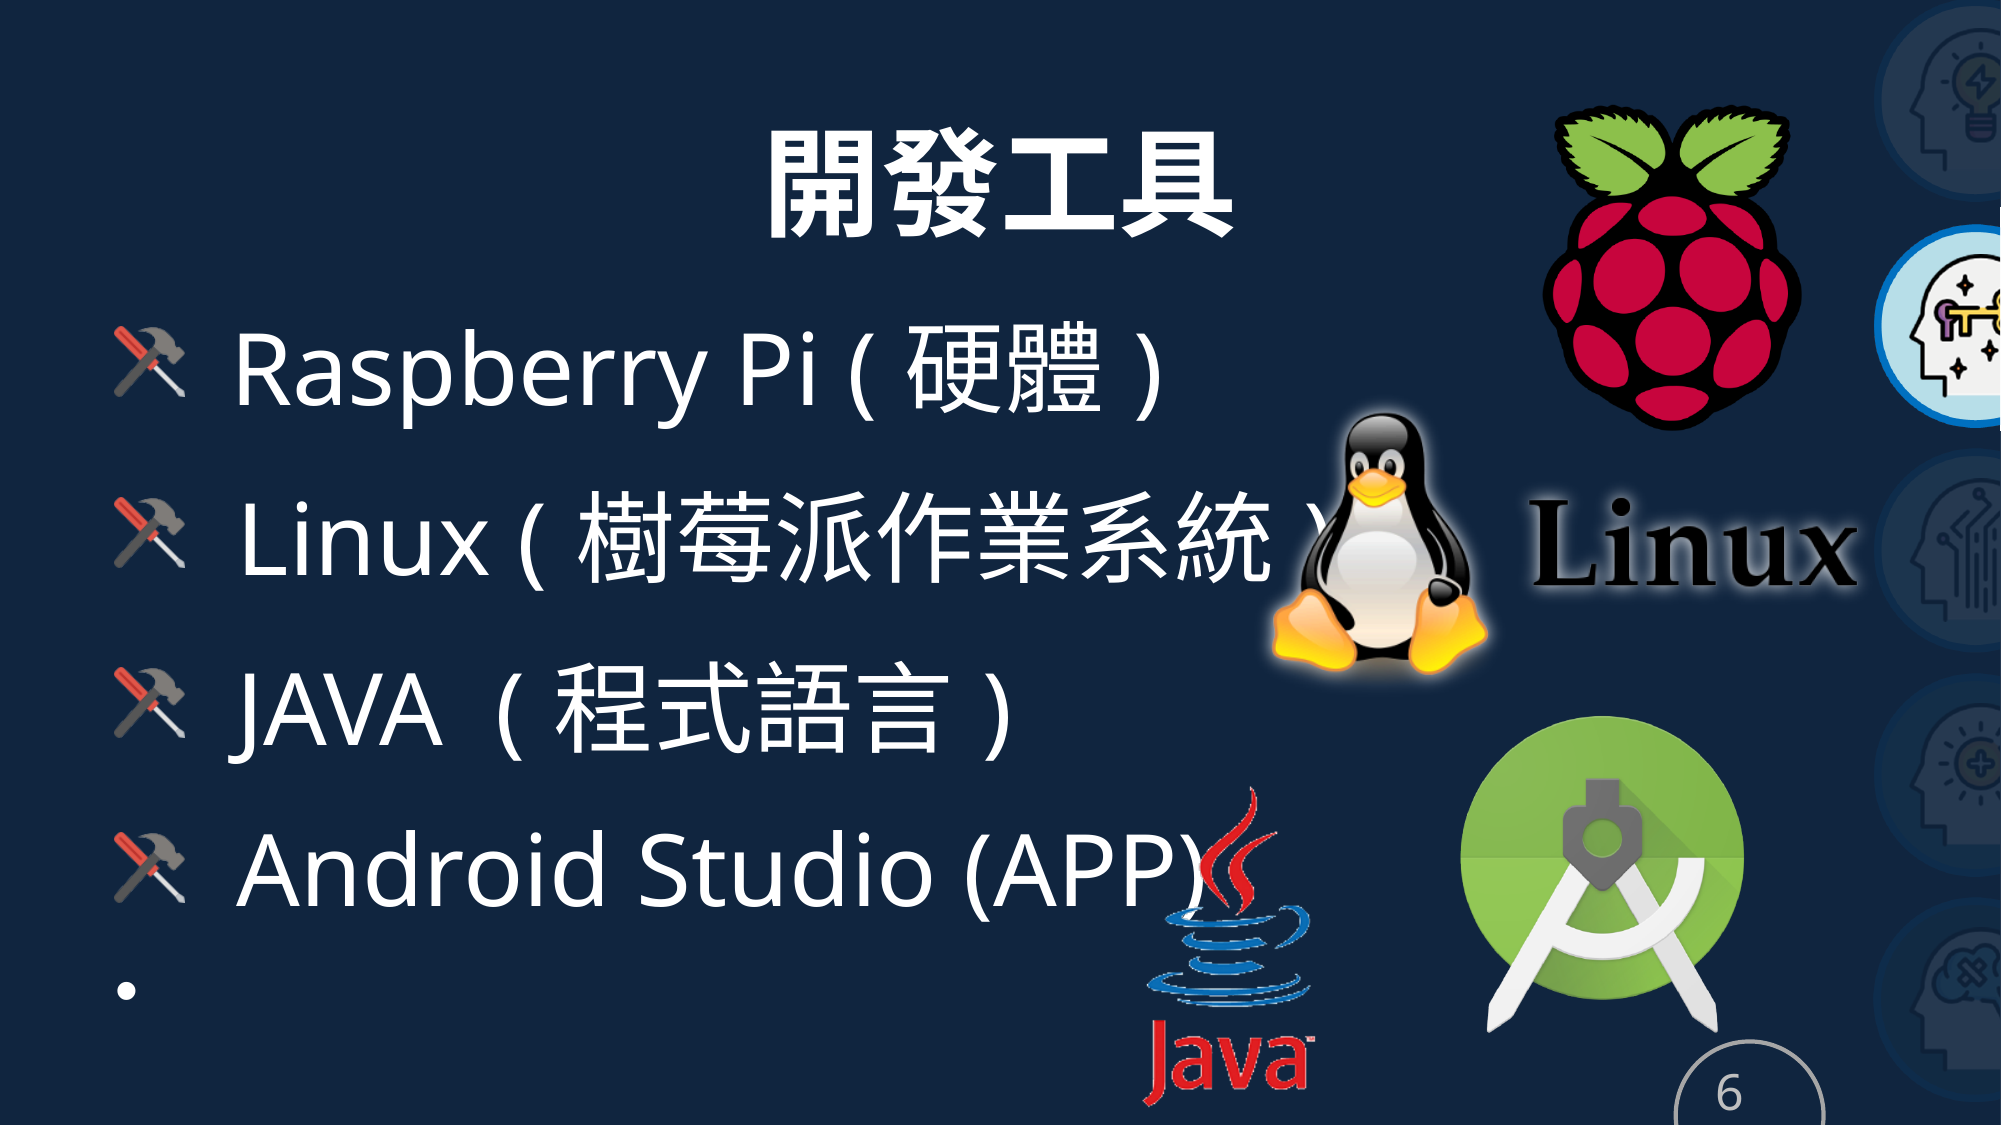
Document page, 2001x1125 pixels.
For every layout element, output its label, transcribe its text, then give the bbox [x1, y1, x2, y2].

text_box 6 [1700, 1053, 1779, 1114]
list Raspberry Pi (硬體) Linux (樹莓派作業系統) JAVA (程式語言) Android Studio (APP) [99, 281, 1900, 1025]
picture [1437, 709, 1767, 1039]
picture [1250, 104, 1876, 702]
title 開發工具 [99, 81, 1900, 269]
picture [1041, 760, 1417, 1125]
